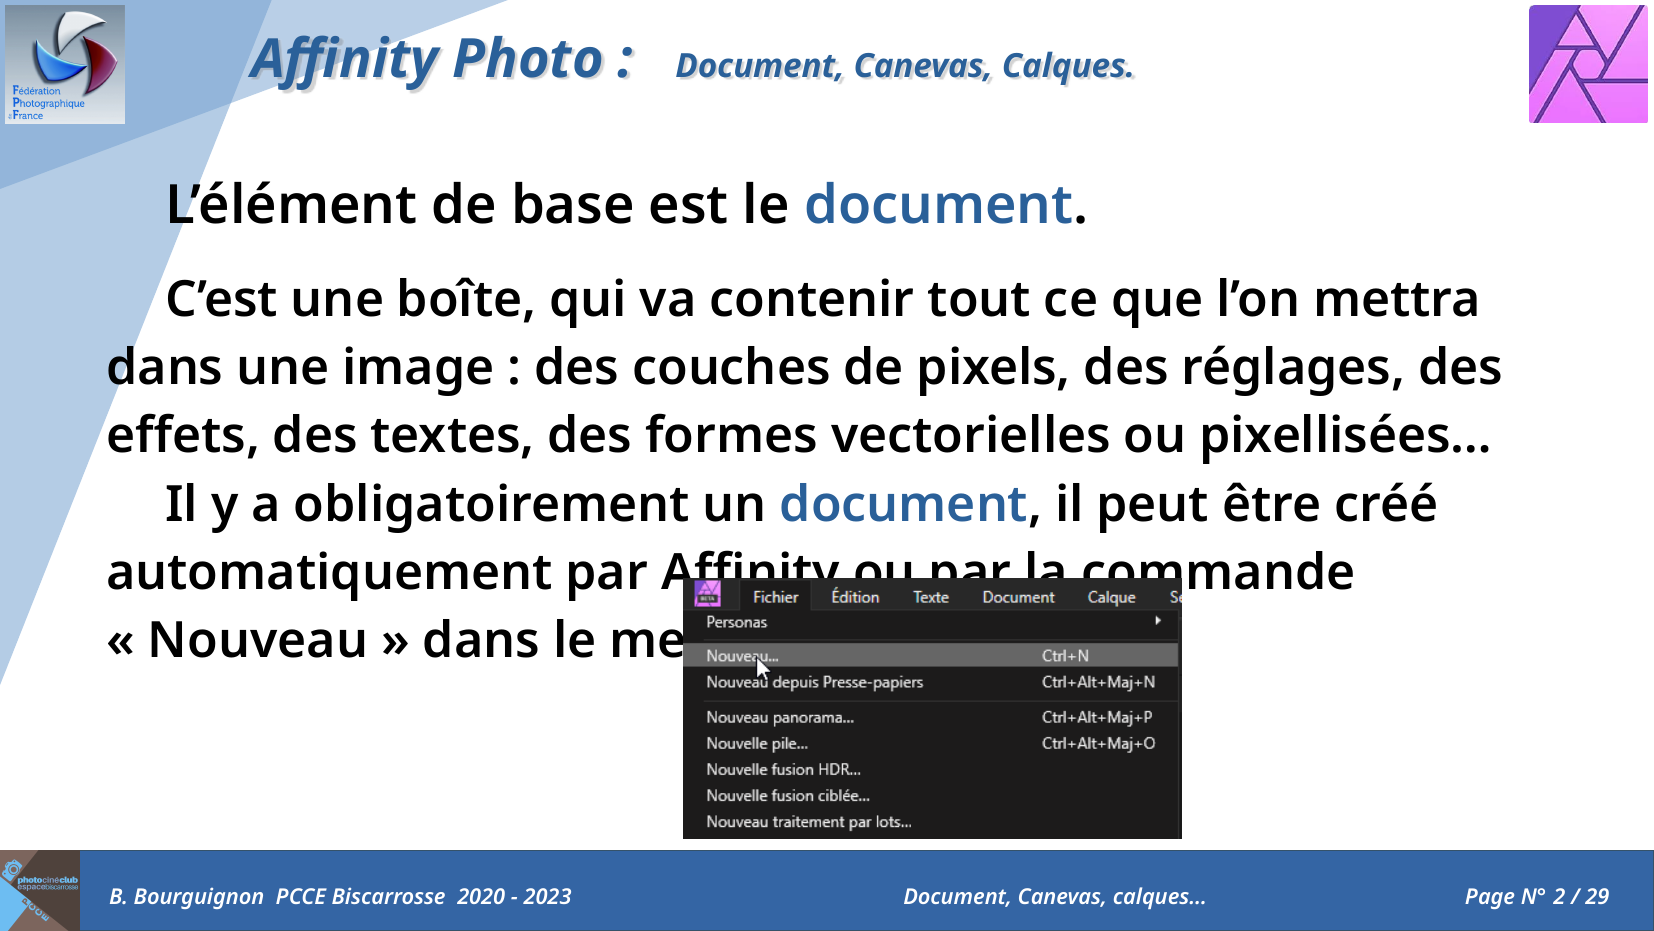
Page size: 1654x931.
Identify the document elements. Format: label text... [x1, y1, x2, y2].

picture [0, 850, 80, 931]
picture [5, 5, 125, 124]
picture [683, 578, 1182, 839]
picture [1529, 5, 1648, 123]
subtitle L’élément de base est le document. C’est une boîte, qui va contenir tout ce que l’on mettra dans une image : des couches de pixels, des réglages, des effets, des textes, des formes vectorielles ou pixellisées… Il y a obligatoirement un document, il peut être créé automatiquement par Affinity ou par la commande « Nouveau » dans le menu « Fichier ». [106, 165, 1595, 780]
